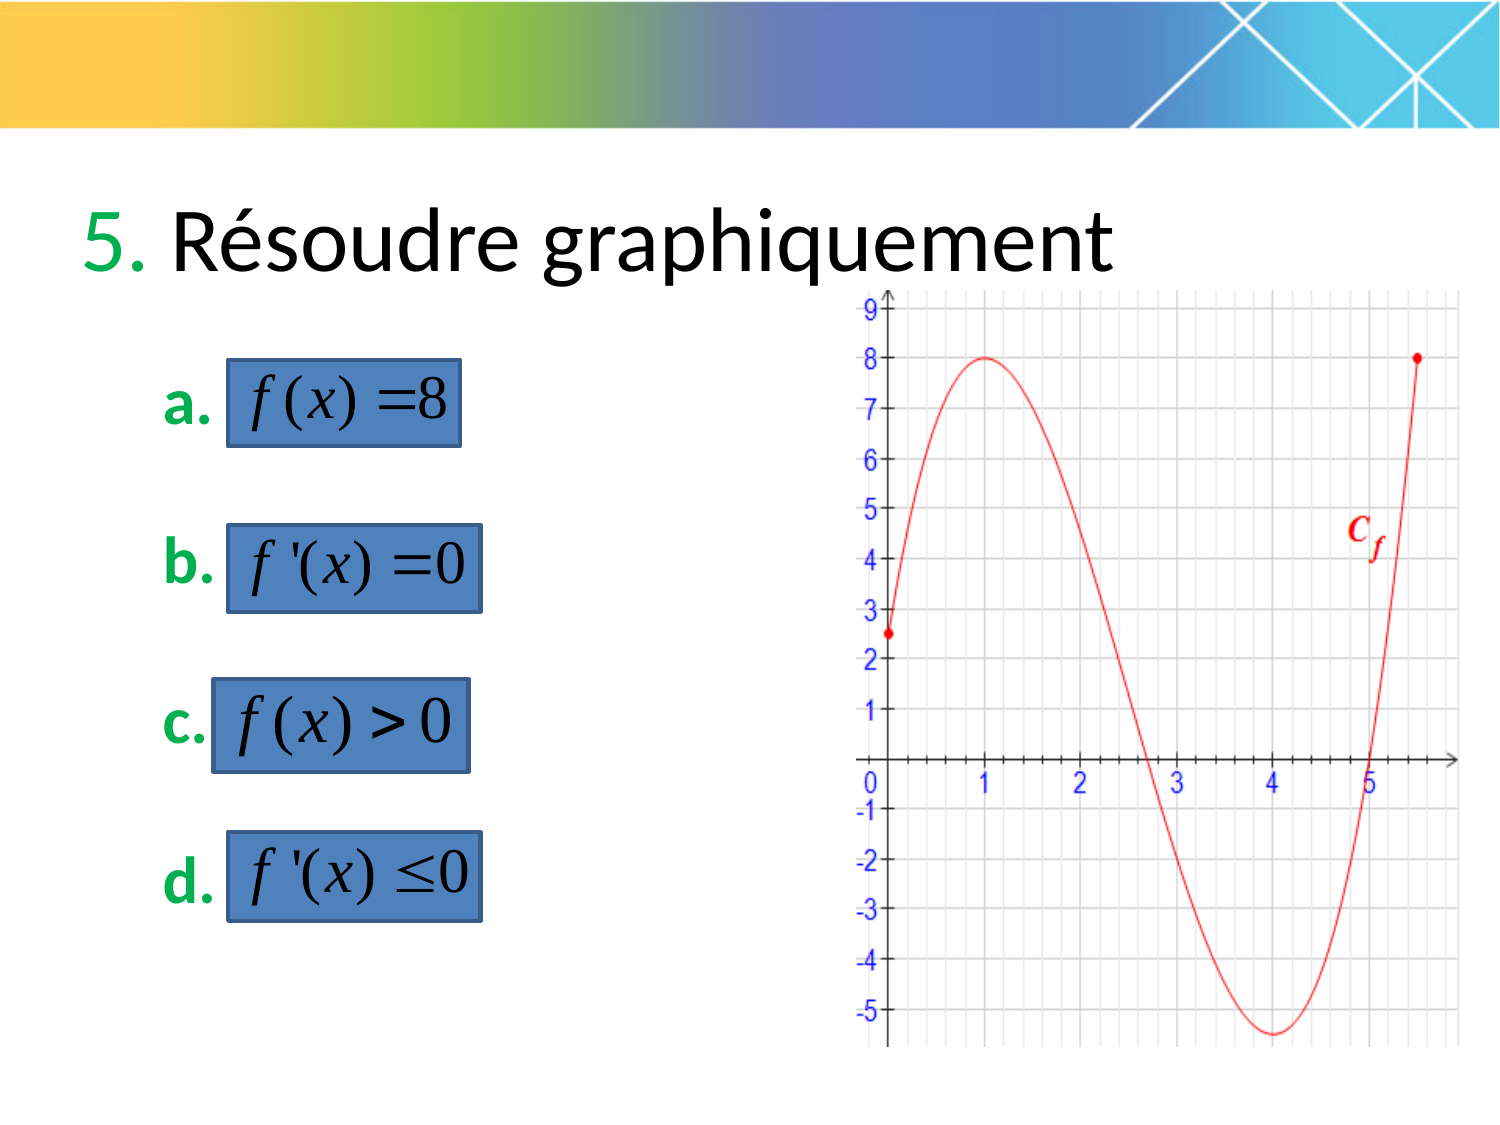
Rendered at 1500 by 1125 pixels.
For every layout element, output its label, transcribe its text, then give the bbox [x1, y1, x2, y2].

chart [230, 361, 458, 445]
chart [230, 834, 479, 919]
text_box a. b. c. d. [147, 349, 632, 931]
chart [215, 680, 467, 770]
chart [230, 527, 479, 610]
picture [856, 290, 1461, 1047]
text_box 5. Résoudre graphiquement [64, 172, 1483, 299]
